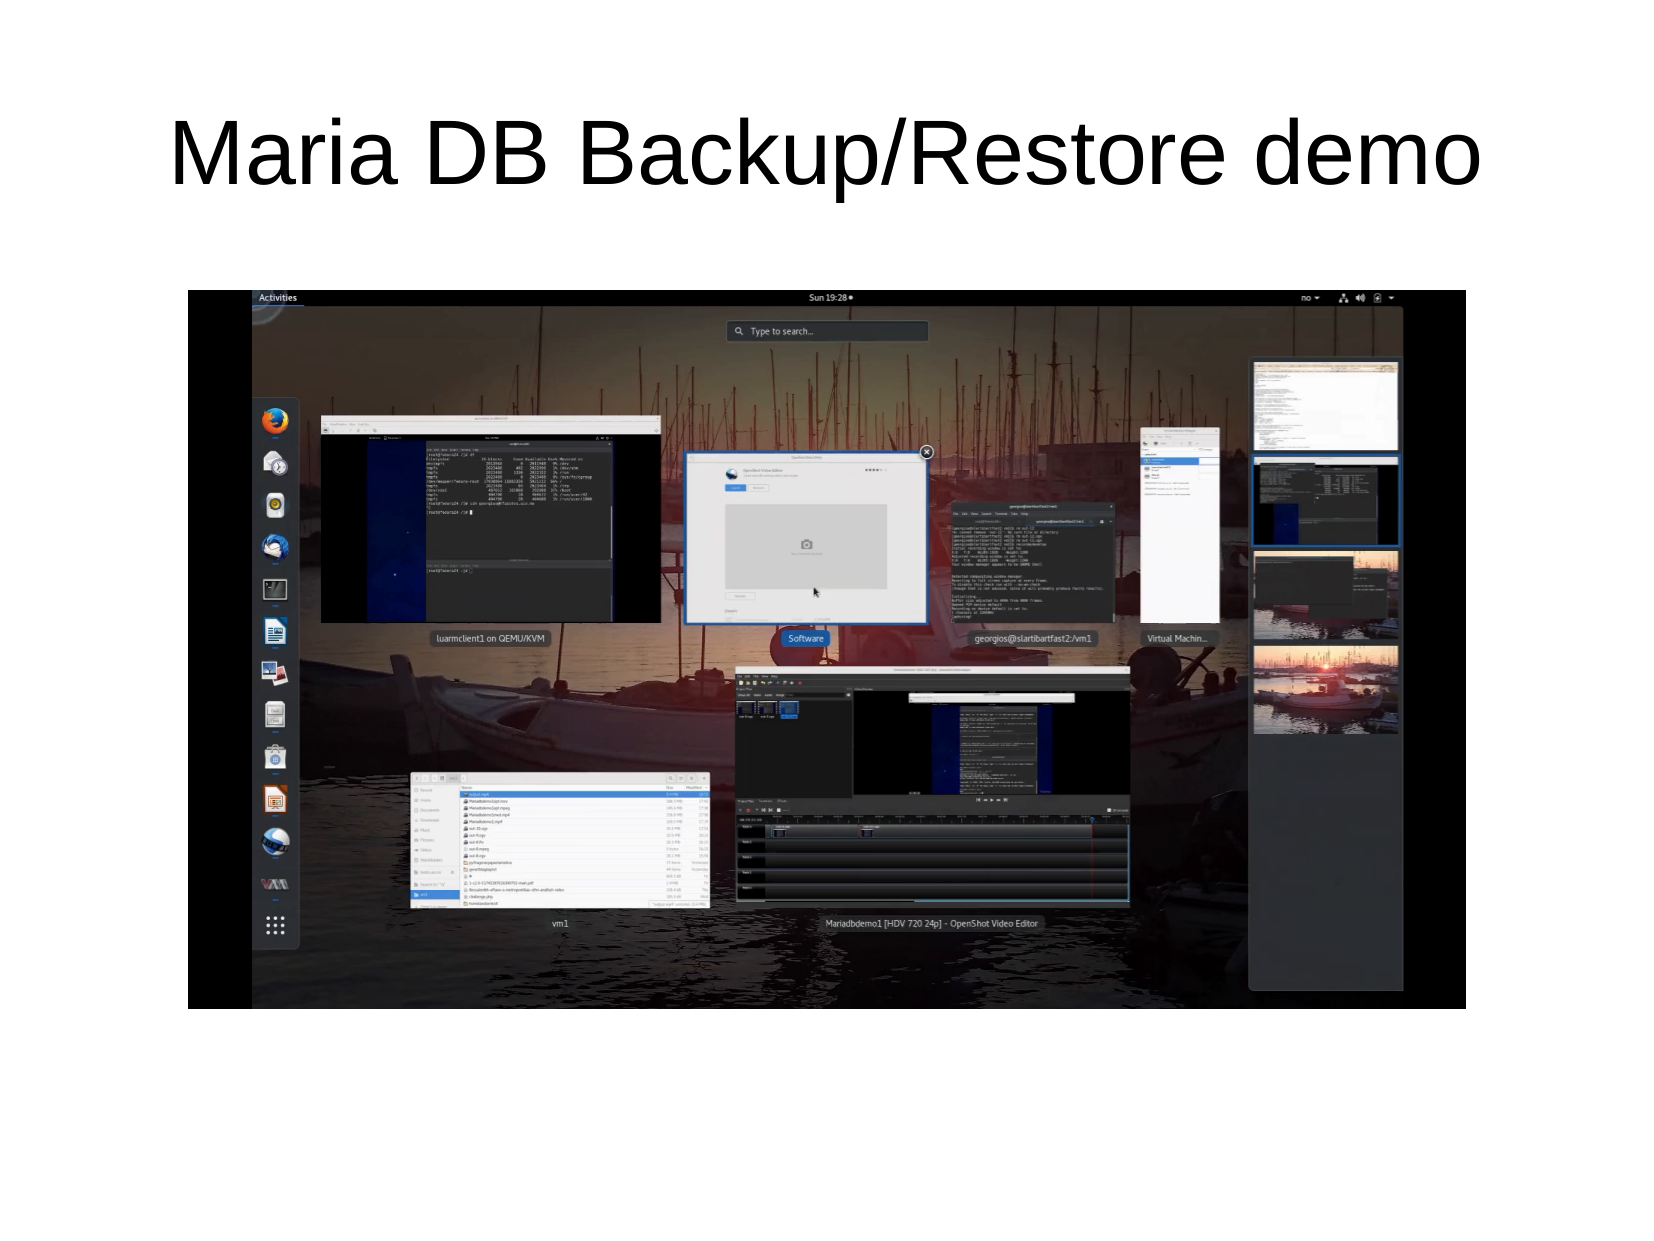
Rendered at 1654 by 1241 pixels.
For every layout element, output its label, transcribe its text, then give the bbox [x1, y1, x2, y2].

title Maria DB Backup/Restore demo [82, 49, 1571, 257]
text_box [187, 290, 1467, 1010]
